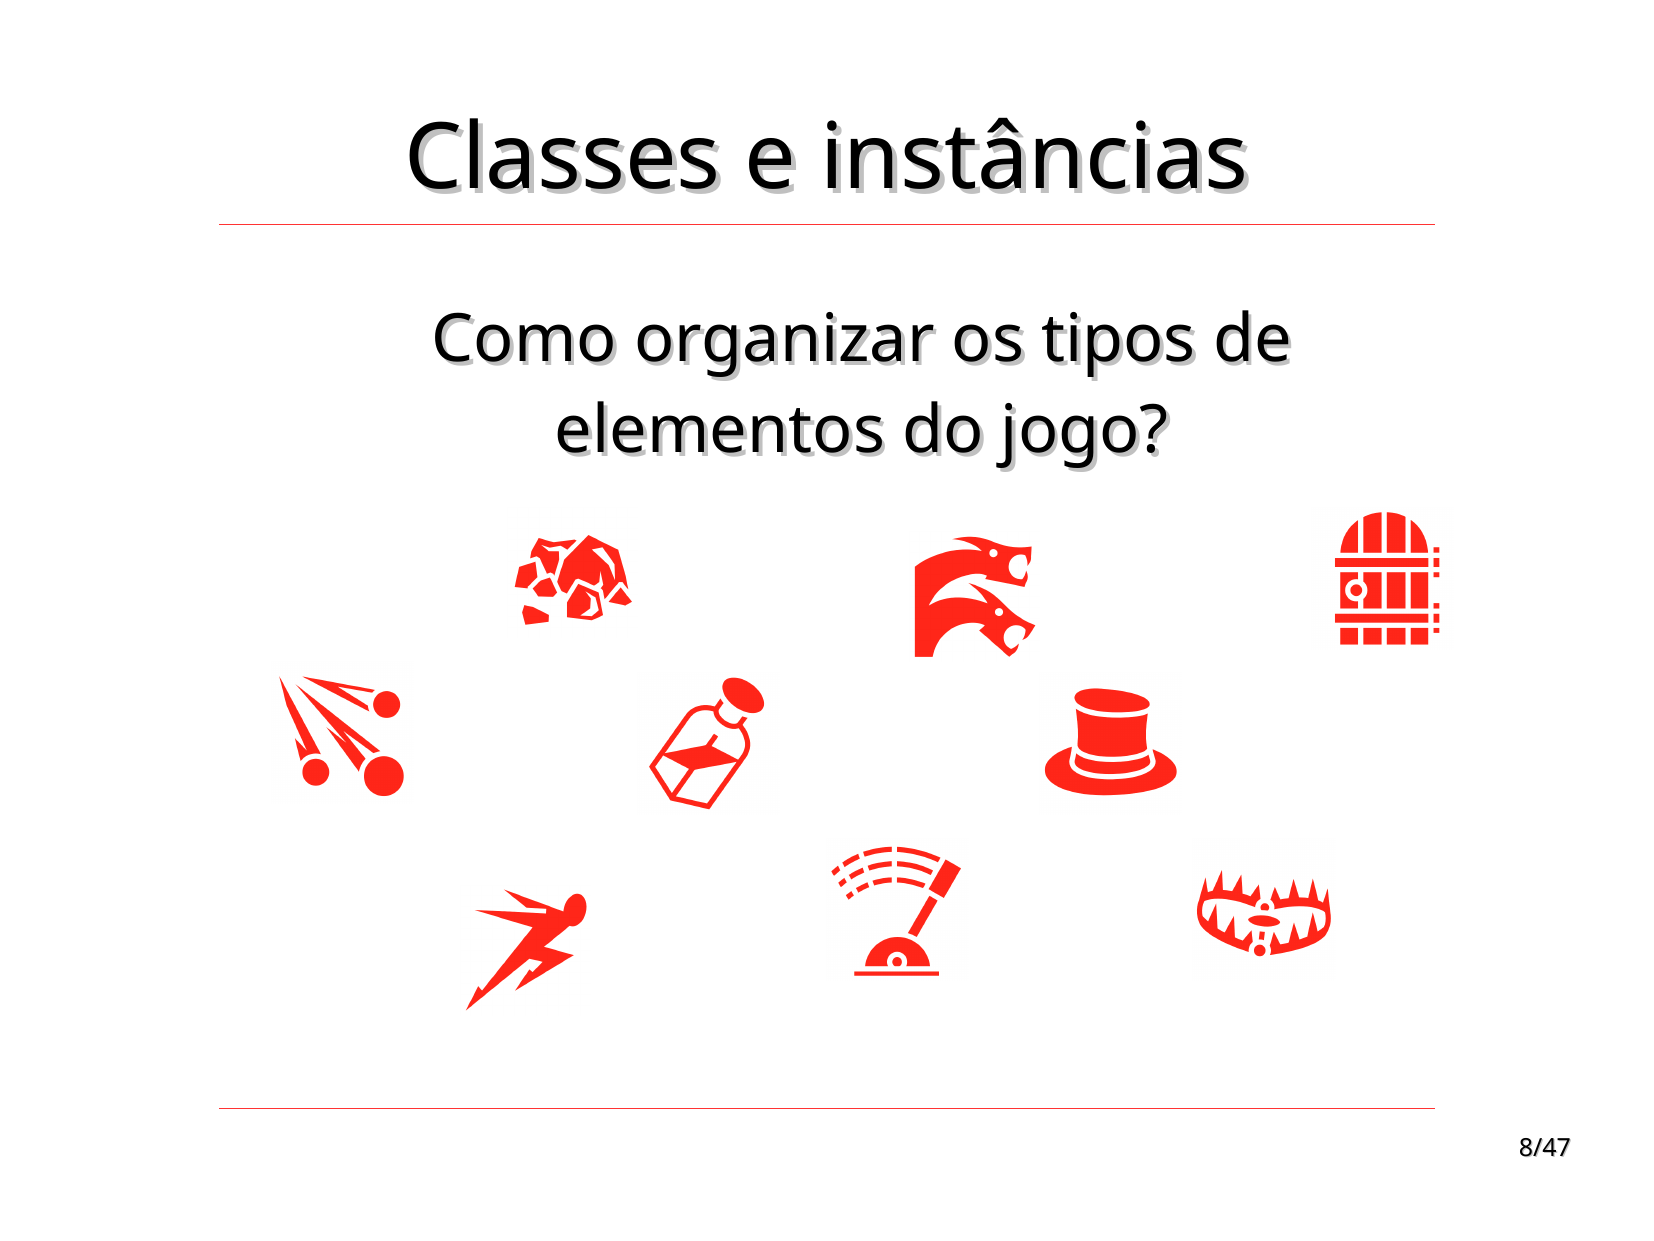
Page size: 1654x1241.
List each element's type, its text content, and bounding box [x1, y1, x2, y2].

picture [460, 885, 591, 1016]
picture [1192, 838, 1336, 981]
picture [1311, 507, 1454, 650]
list Como organizar os tipos de elementos do jogo? [240, 290, 1414, 1096]
picture [637, 672, 780, 815]
picture [826, 838, 969, 981]
picture [507, 507, 638, 638]
picture [1039, 672, 1182, 815]
title Classes e instâncias [82, 49, 1571, 257]
picture [271, 661, 414, 804]
picture [909, 531, 1040, 662]
